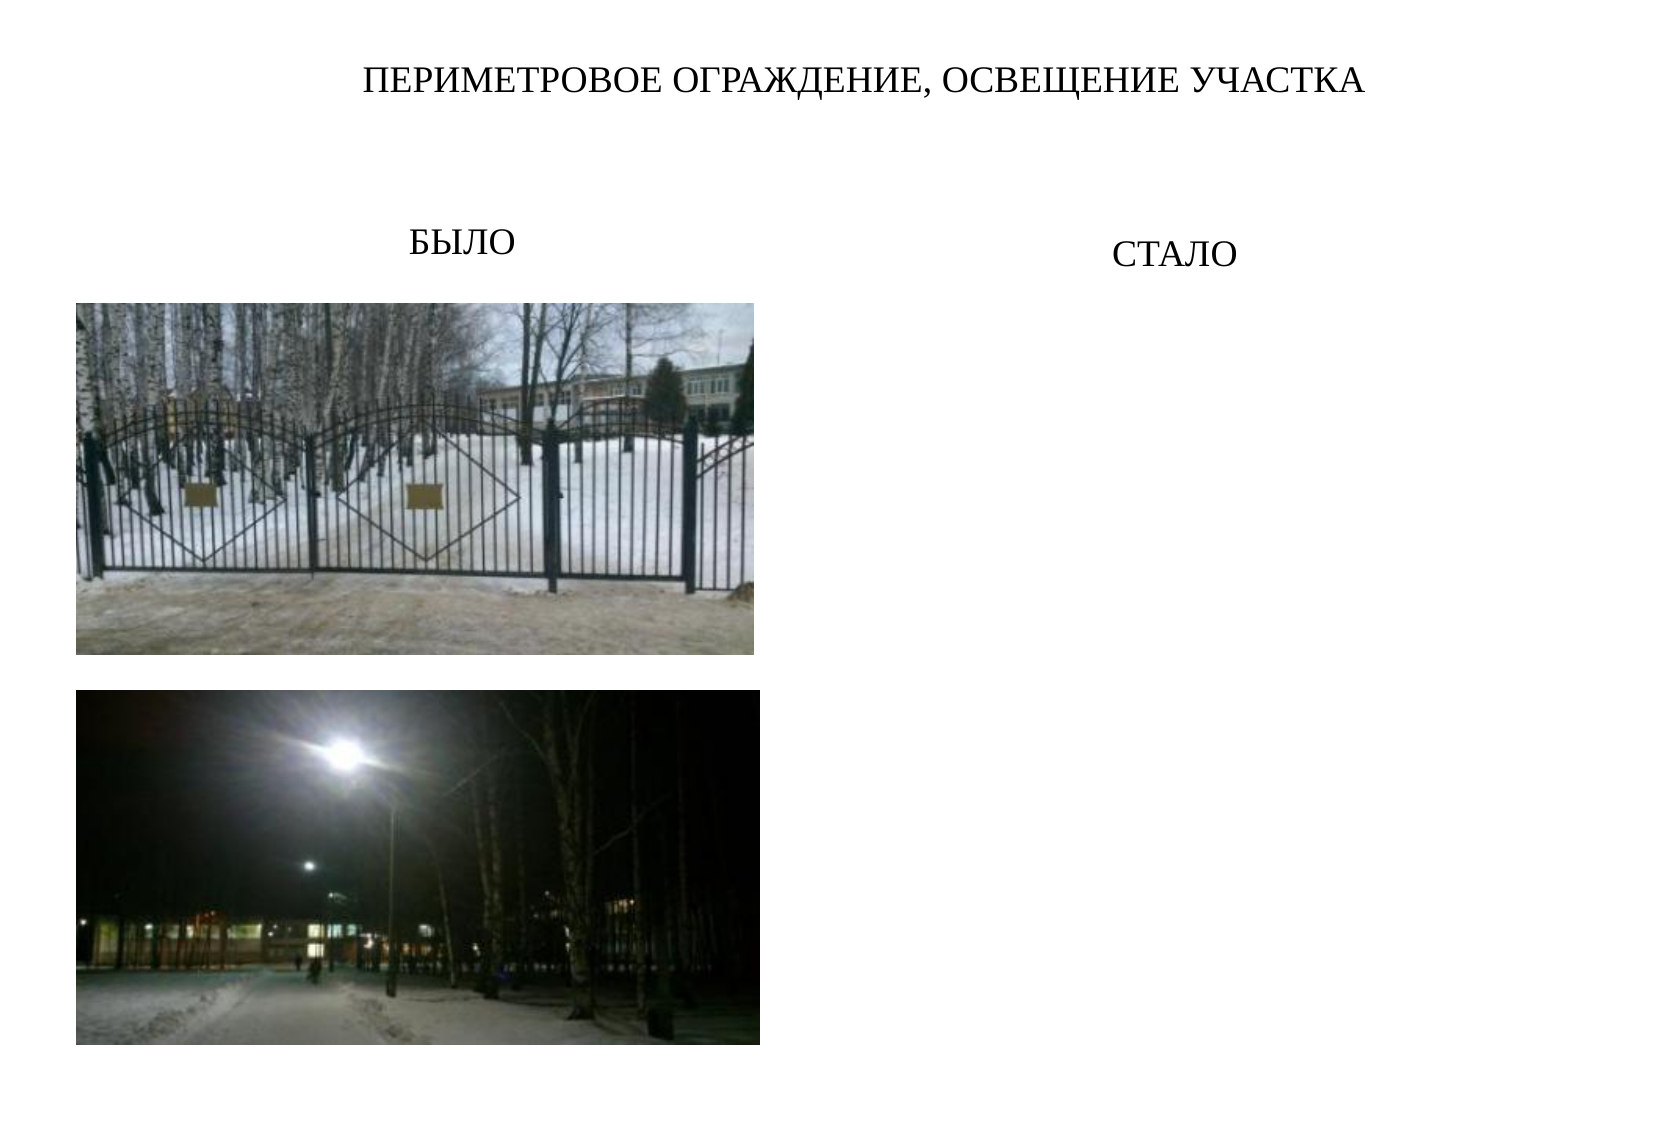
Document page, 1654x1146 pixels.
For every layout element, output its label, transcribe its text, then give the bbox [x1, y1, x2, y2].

text_box ПЕРИМЕТРОВОЕ ОГРАЖДЕНИЕ, ОСВЕЩЕНИЕ УЧАСТКА [182, 45, 1547, 110]
picture [76, 690, 760, 1046]
text_box СТАЛО [1097, 221, 1253, 281]
text_box БЫЛО [394, 210, 531, 270]
picture [76, 303, 754, 655]
